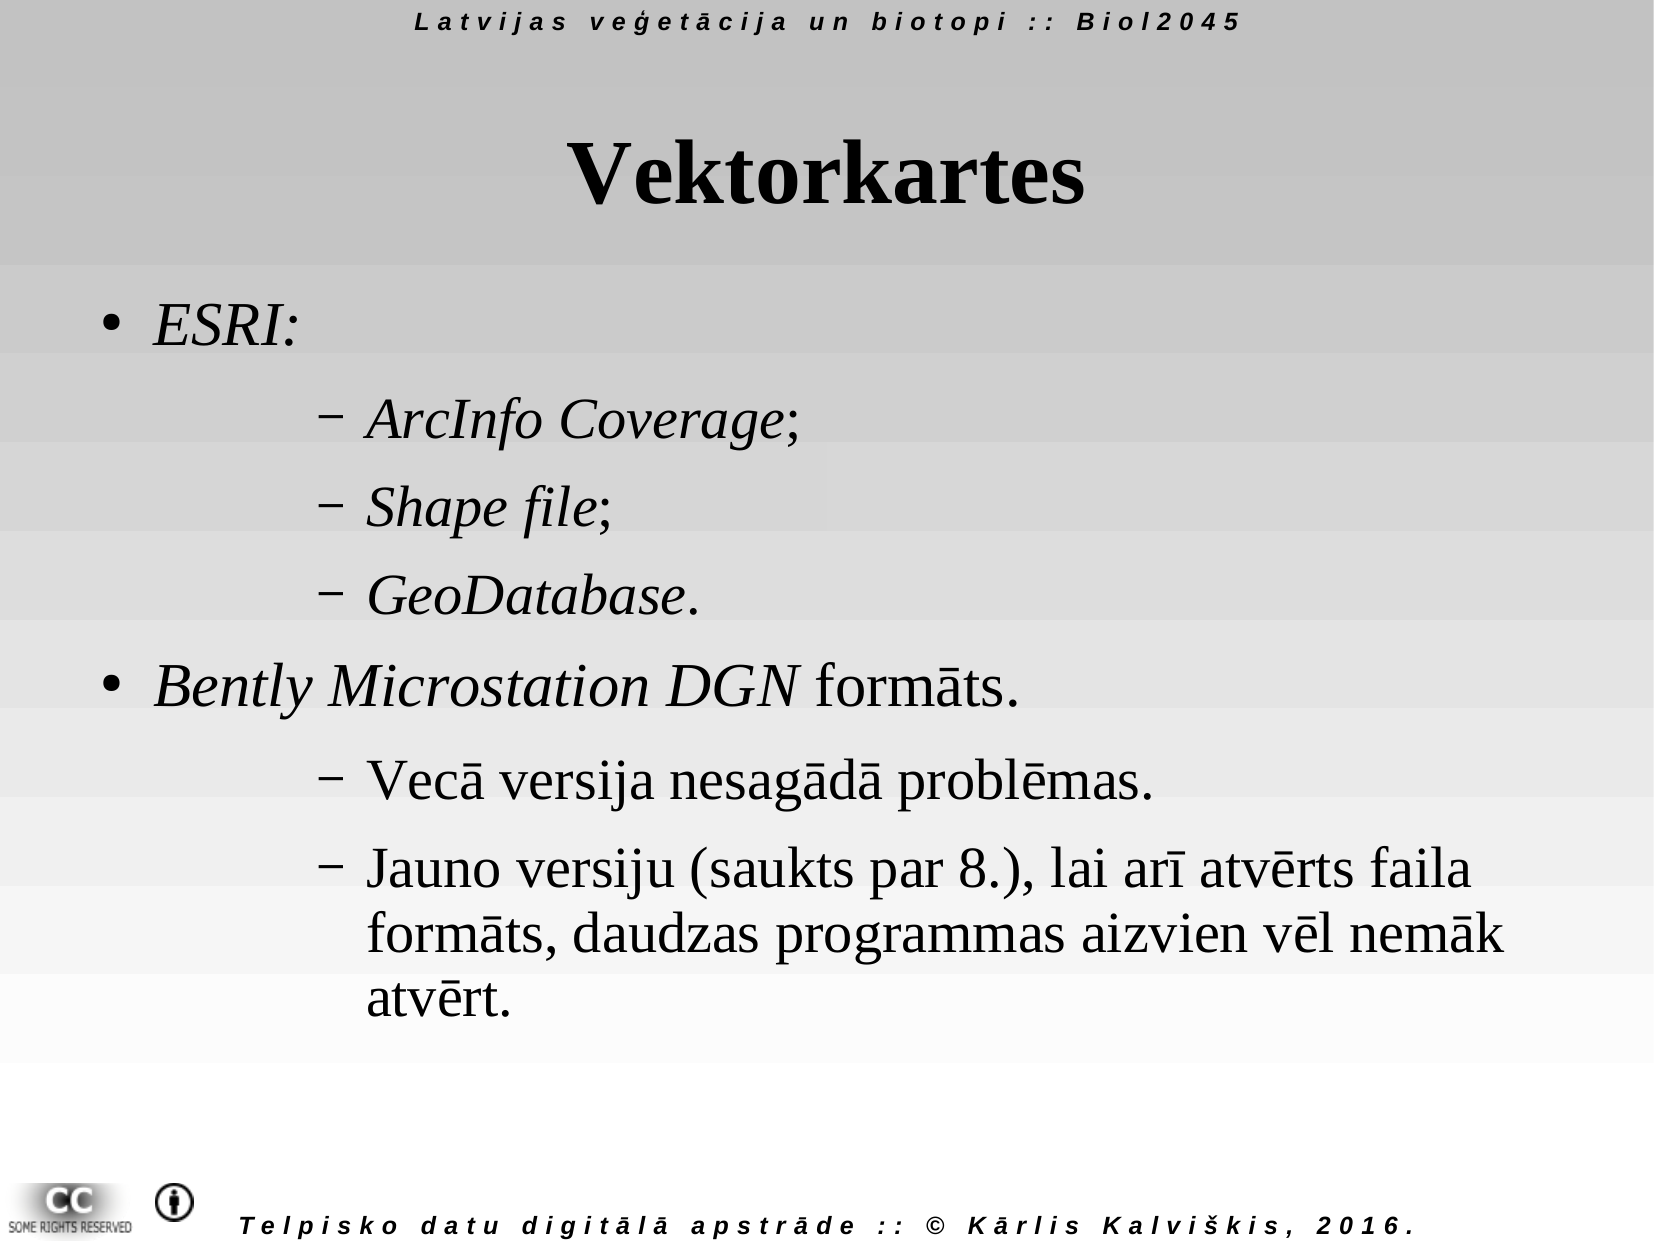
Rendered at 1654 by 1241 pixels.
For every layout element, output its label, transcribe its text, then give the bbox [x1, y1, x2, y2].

title Vektorkartes [29, 49, 1625, 296]
list ESRI: ArcInfo Coverage; Shape file; GeoDatabase. Bently Microstation DGN formāts. Vecā versija nesagādā problēmas. Jauno versiju (saukts par 8.), lai arī atvērts faila formāts, daudzas programmas aizvien vēl nemāk atvērt. [82, 289, 1571, 1098]
picture [0, 0, 1654, 1241]
